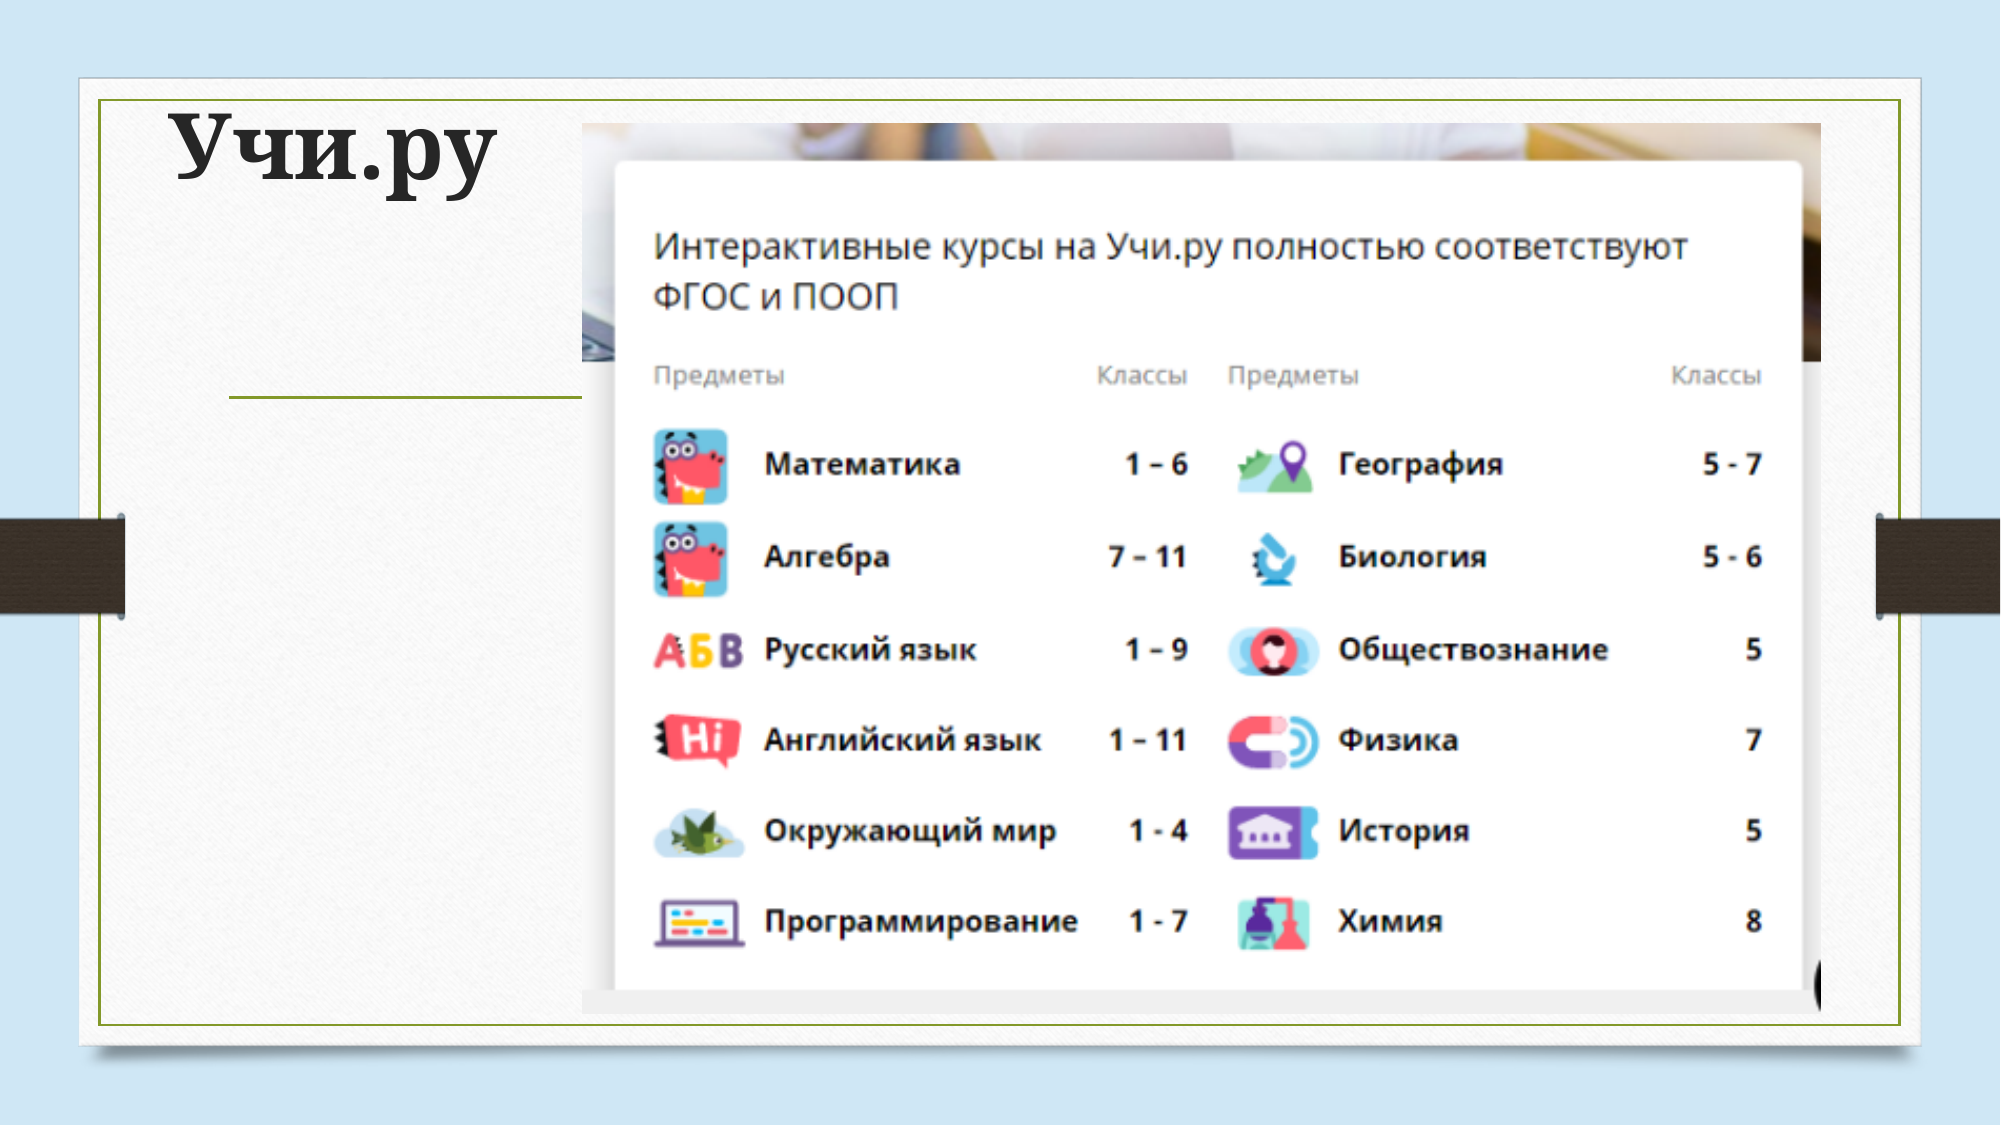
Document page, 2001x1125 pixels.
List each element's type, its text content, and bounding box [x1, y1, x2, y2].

picture [0, 0, 2001, 1125]
title Учи.ру [84, 80, 583, 400]
